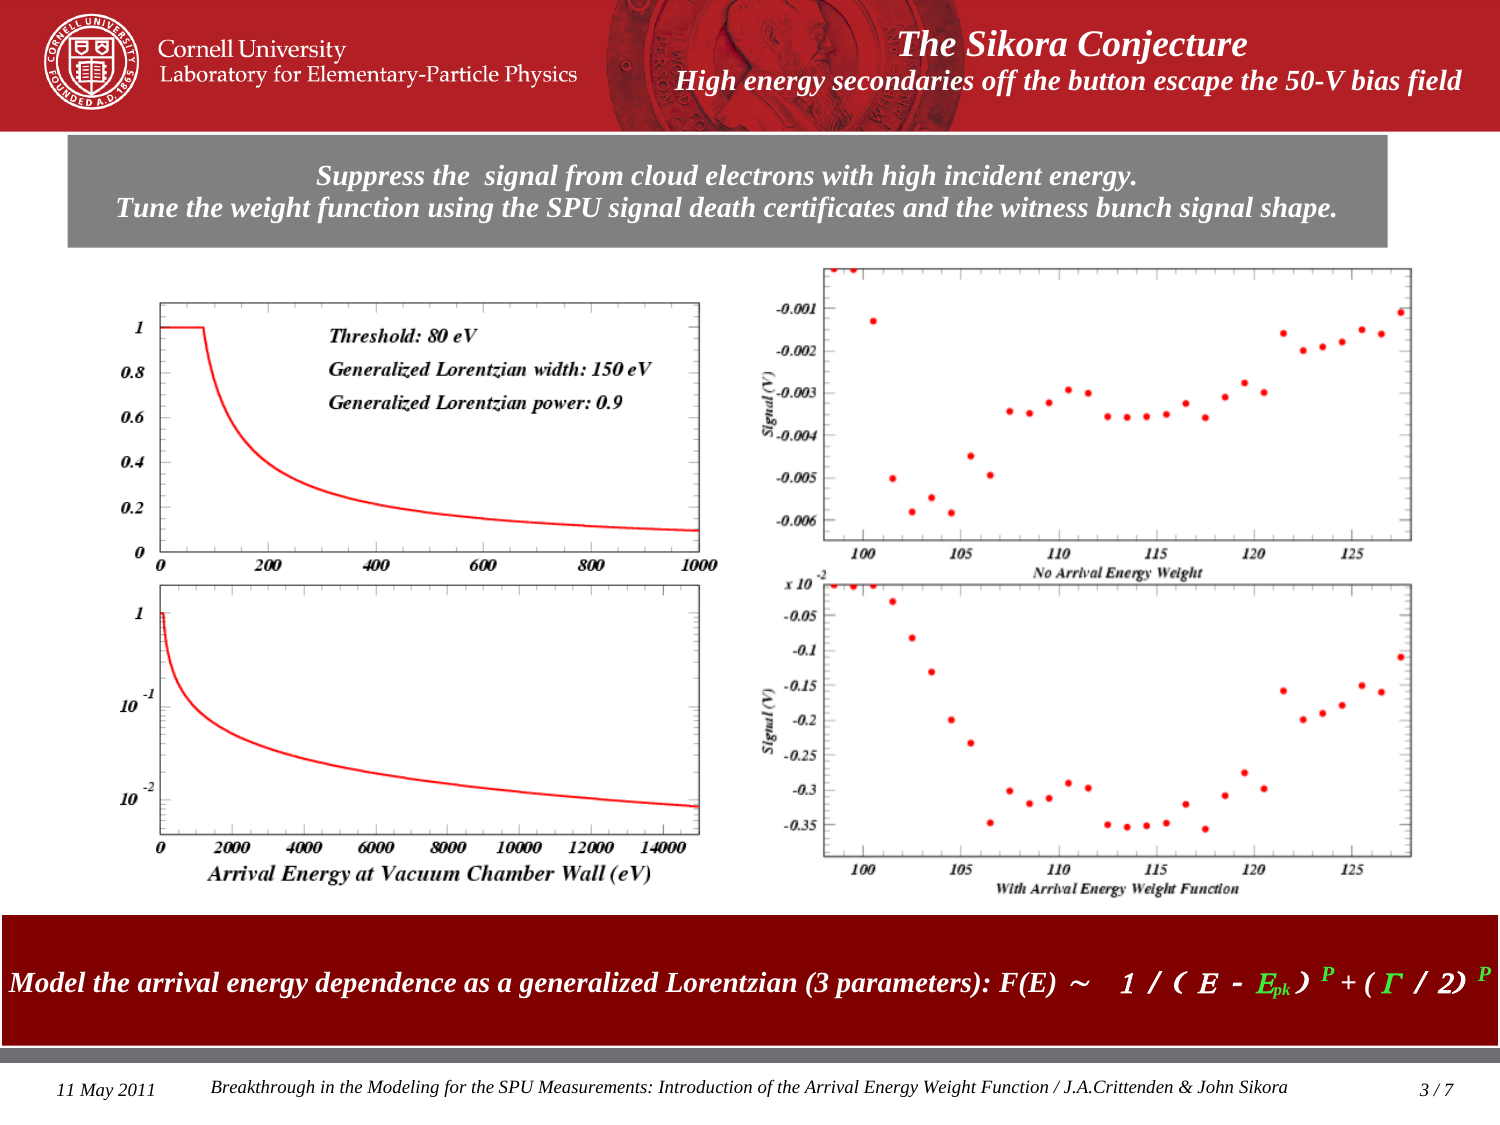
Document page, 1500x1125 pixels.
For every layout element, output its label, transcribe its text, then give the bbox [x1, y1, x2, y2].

picture [0, 0, 1500, 132]
picture [112, 299, 728, 890]
picture [750, 262, 1426, 909]
text_box Model the arrival energy dependence as a generalized Lorentzian (3 parameters): F(E) ~ 1 / ( E - Epk ) P + ( G / 2) P [2, 915, 1498, 1046]
text_box The Sikora Conjecture High energy secondaries off the button escape the 50-V bias field [637, 22, 1500, 128]
text_box Suppress the signal from cloud electrons with high incident energy. Tune the weight function using the SPU signal death certificates and the witness bunch signal shape. [67, 134, 1388, 248]
